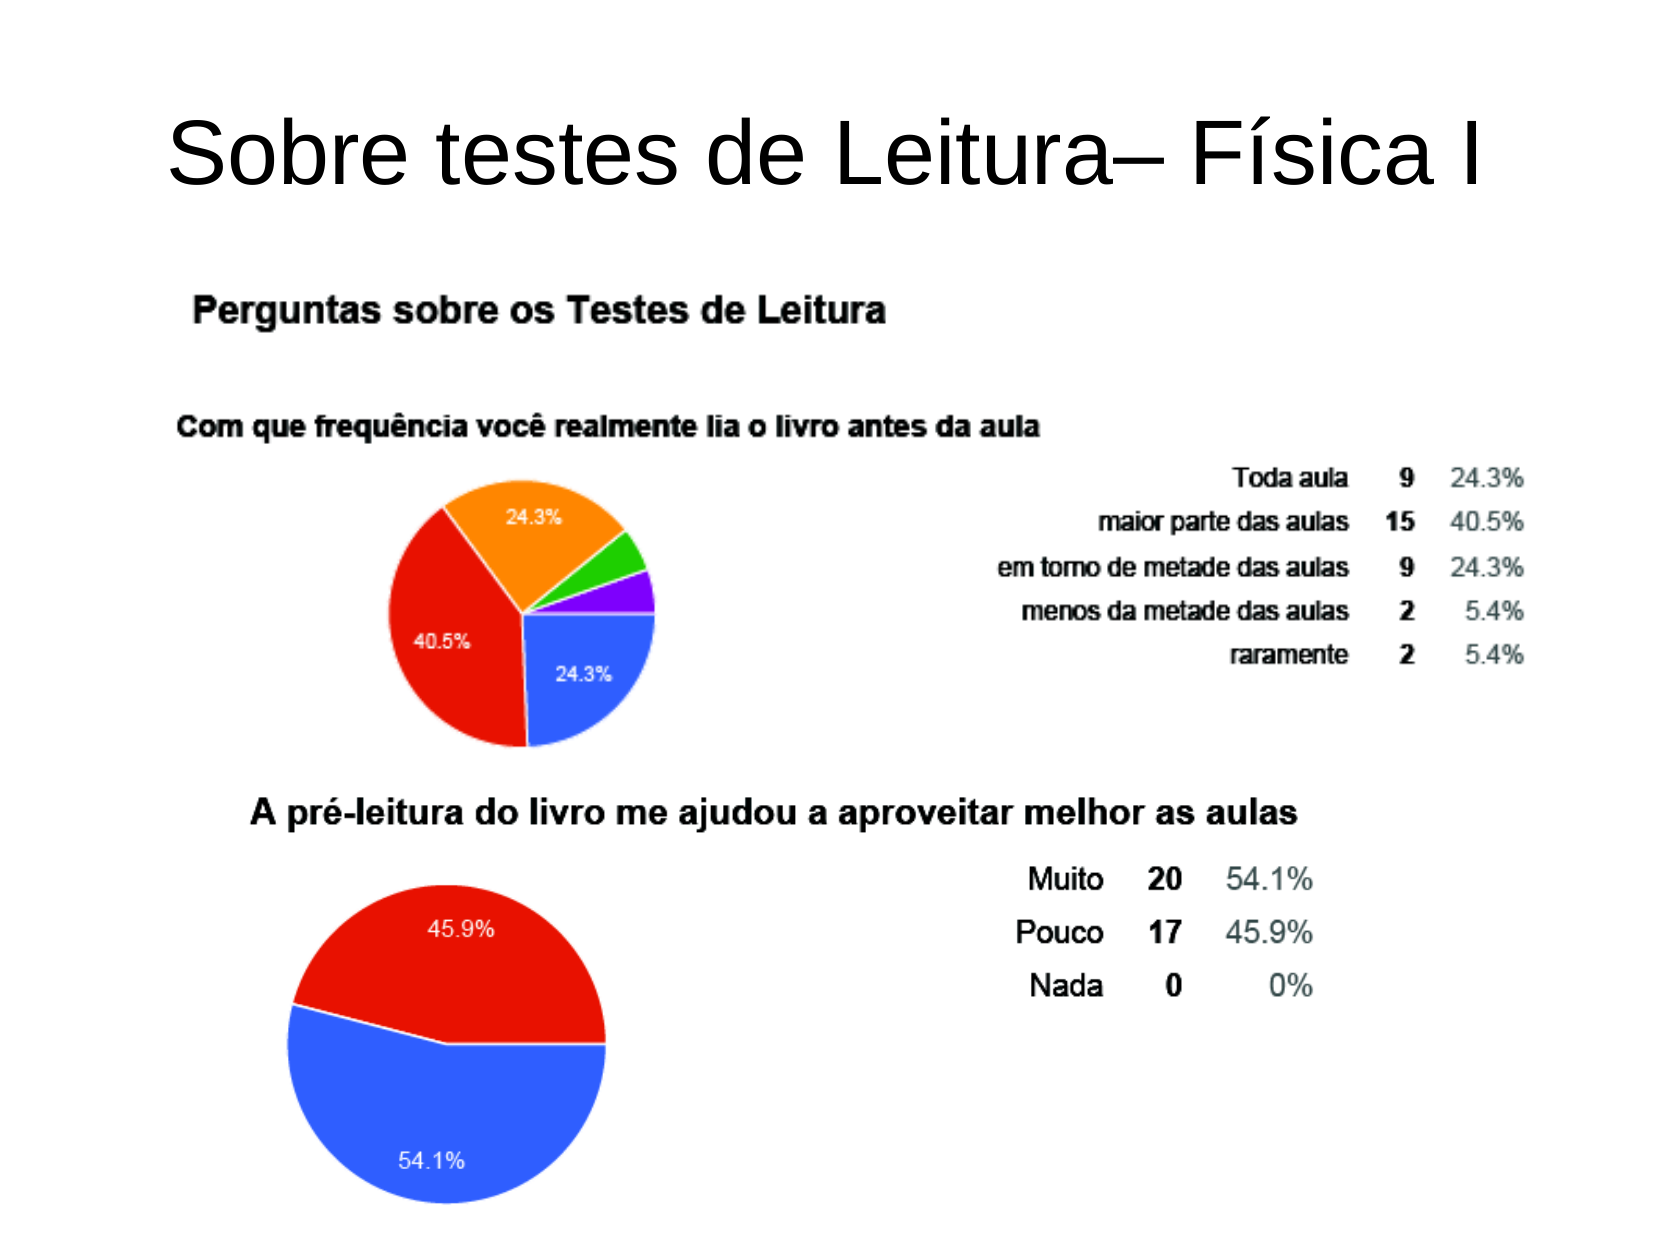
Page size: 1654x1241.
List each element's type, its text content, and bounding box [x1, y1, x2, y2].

picture [262, 862, 1335, 1216]
picture [141, 276, 1557, 839]
title Sobre testes de Leitura– Física I [82, 49, 1571, 257]
